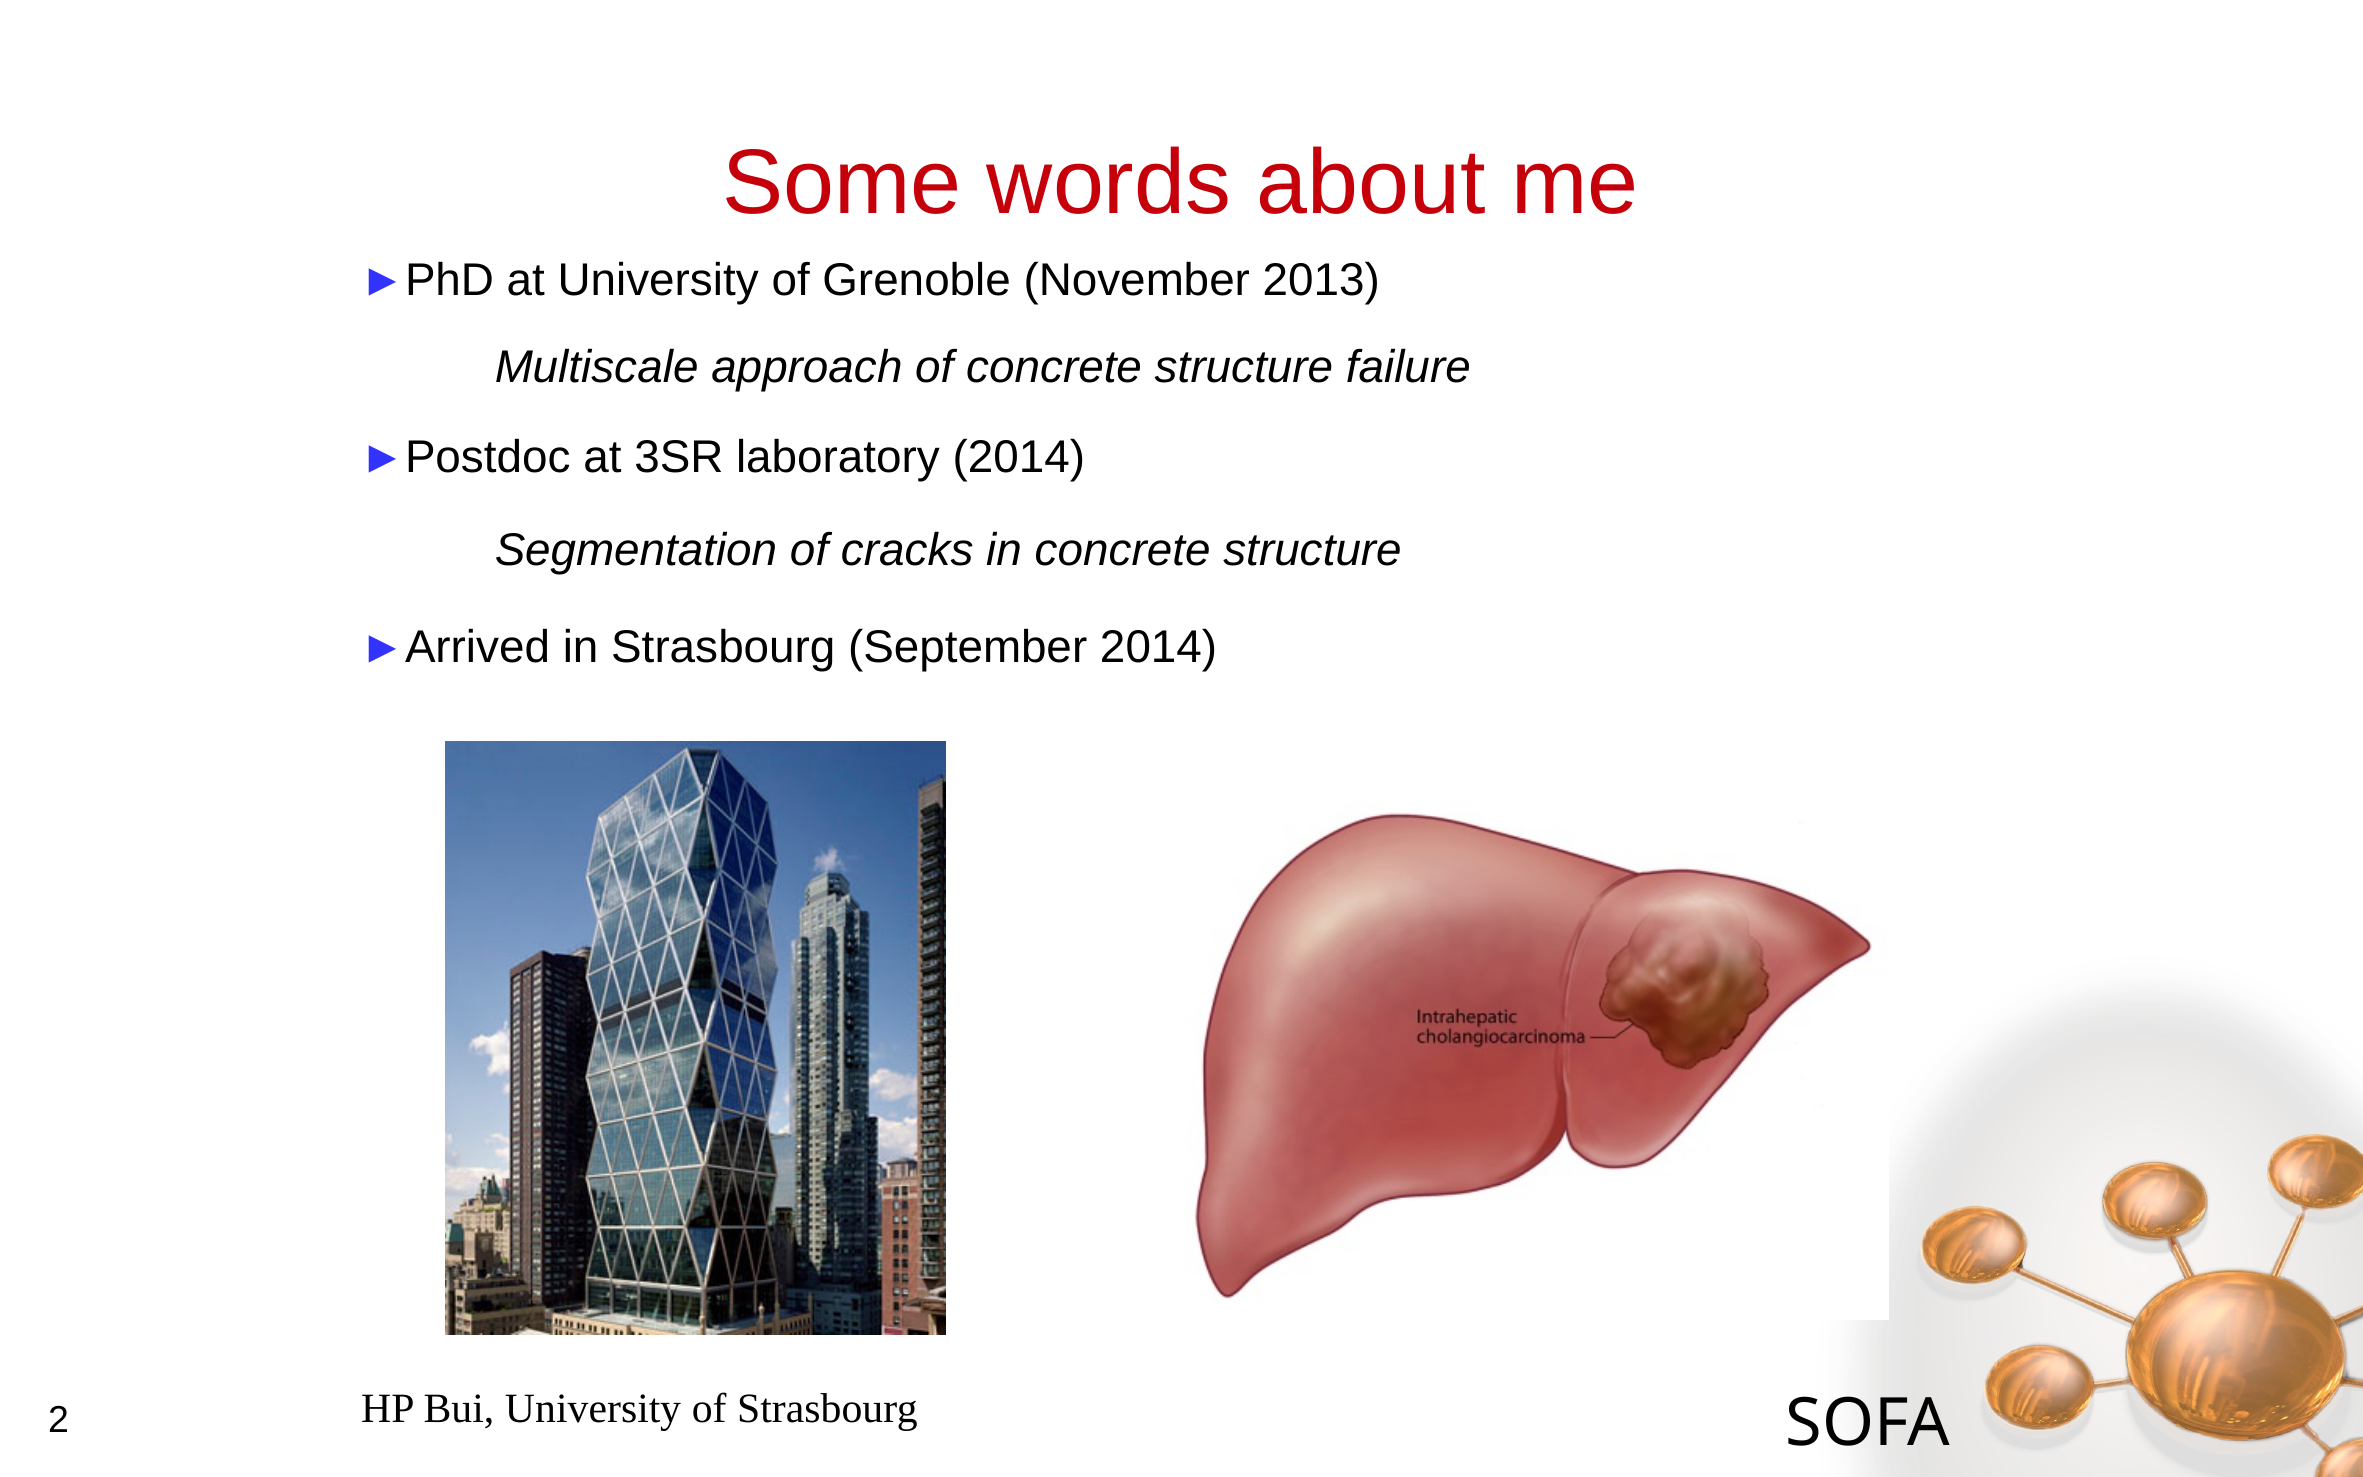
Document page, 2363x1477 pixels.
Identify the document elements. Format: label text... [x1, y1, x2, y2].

text_box Multiscale approach of concrete structure failure [480, 333, 2056, 400]
picture [445, 741, 946, 1336]
text_box ►Arrived in Strasbourg (September 2014) [345, 613, 2101, 680]
picture [1185, 801, 1889, 1321]
text_box ►PhD at University of Grenoble (November 2013) [345, 246, 2101, 313]
text_box ►Postdoc at 3SR laboratory (2014) [345, 424, 2101, 491]
title Some words about me [118, 130, 2245, 234]
text_box Segmentation of cracks in concrete structure [480, 516, 2056, 583]
